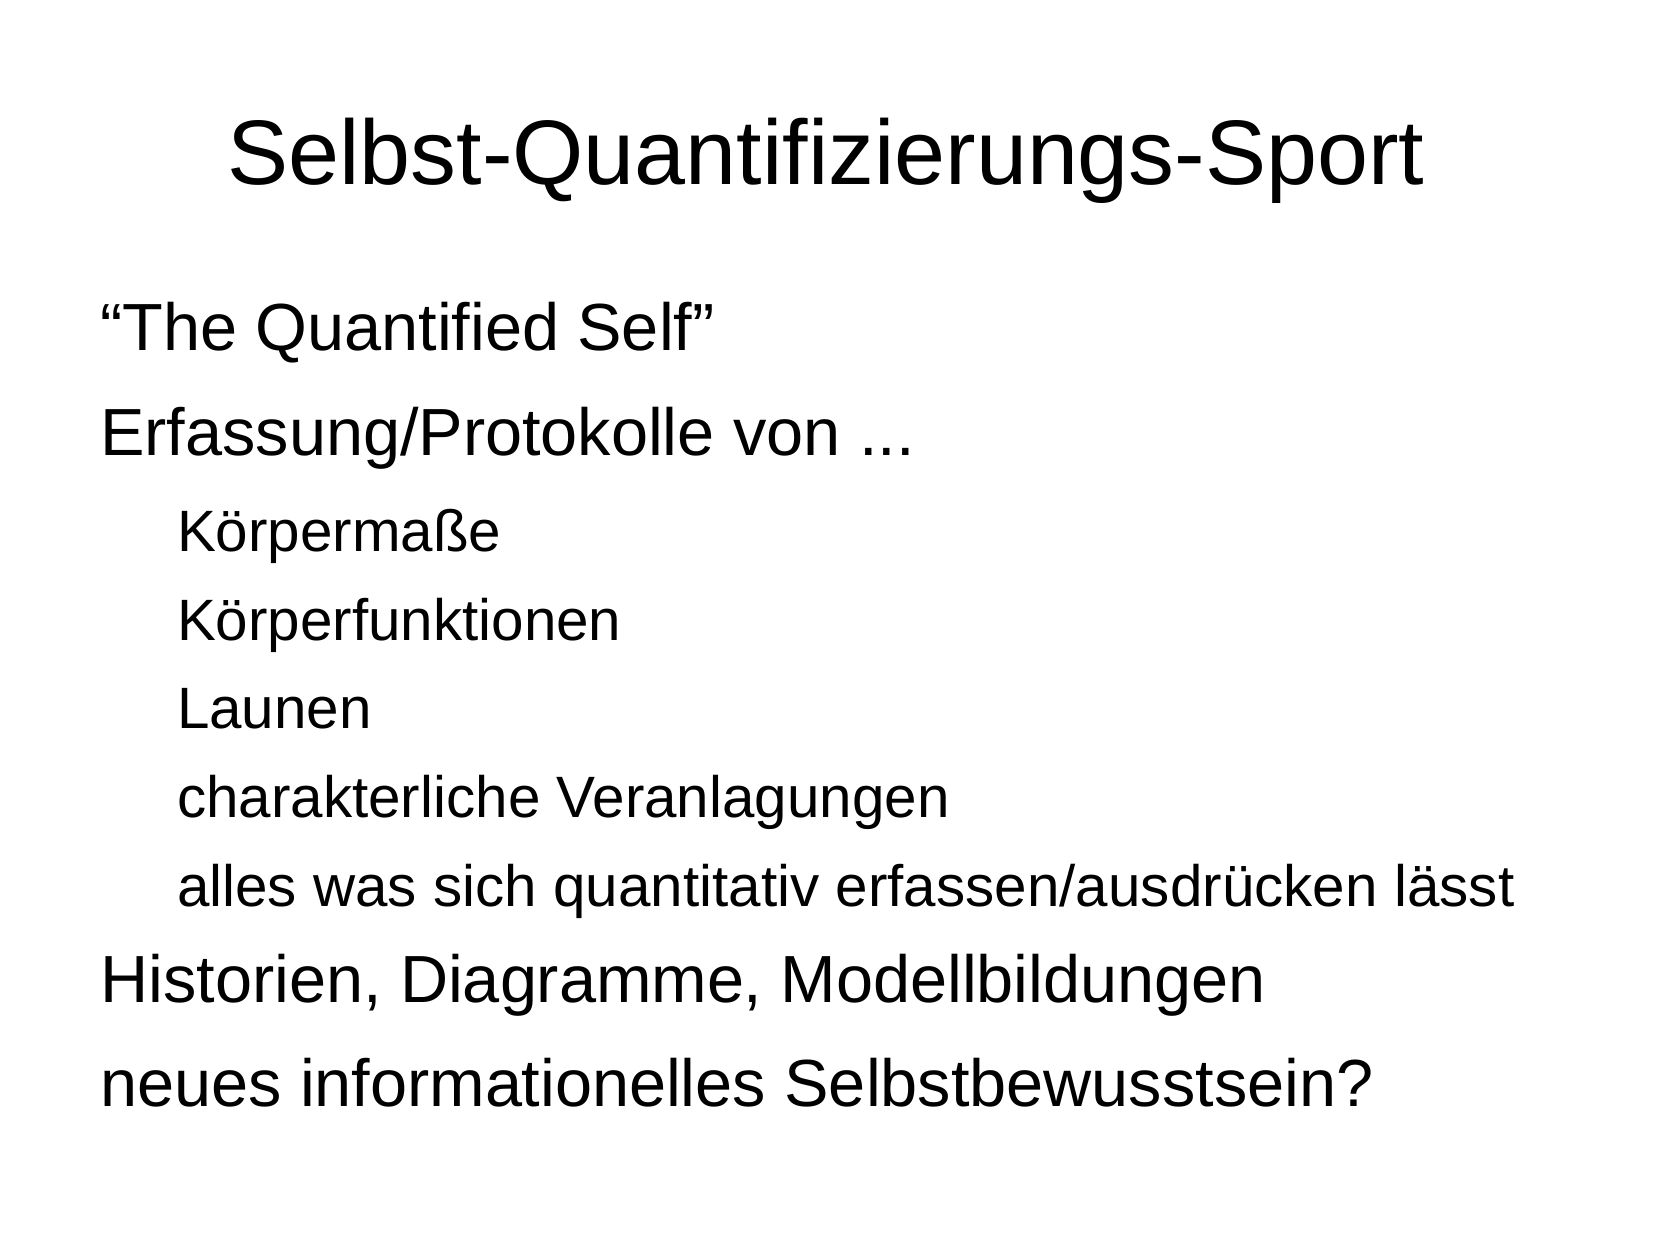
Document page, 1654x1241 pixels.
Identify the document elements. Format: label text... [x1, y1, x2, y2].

title Selbst-Quantifizierungs-Sport [82, 56, 1571, 250]
list “The Quantified Self” Erfassung/Protokolle von ... Körpermaße Körperfunktionen Launen charakterliche Veranlagungen alles was sich quantitativ erfassen/ausdrücken lässt Historien, Diagramme, Modellbildungen neues informationelles Selbstbewusstsein? [82, 290, 1571, 1122]
